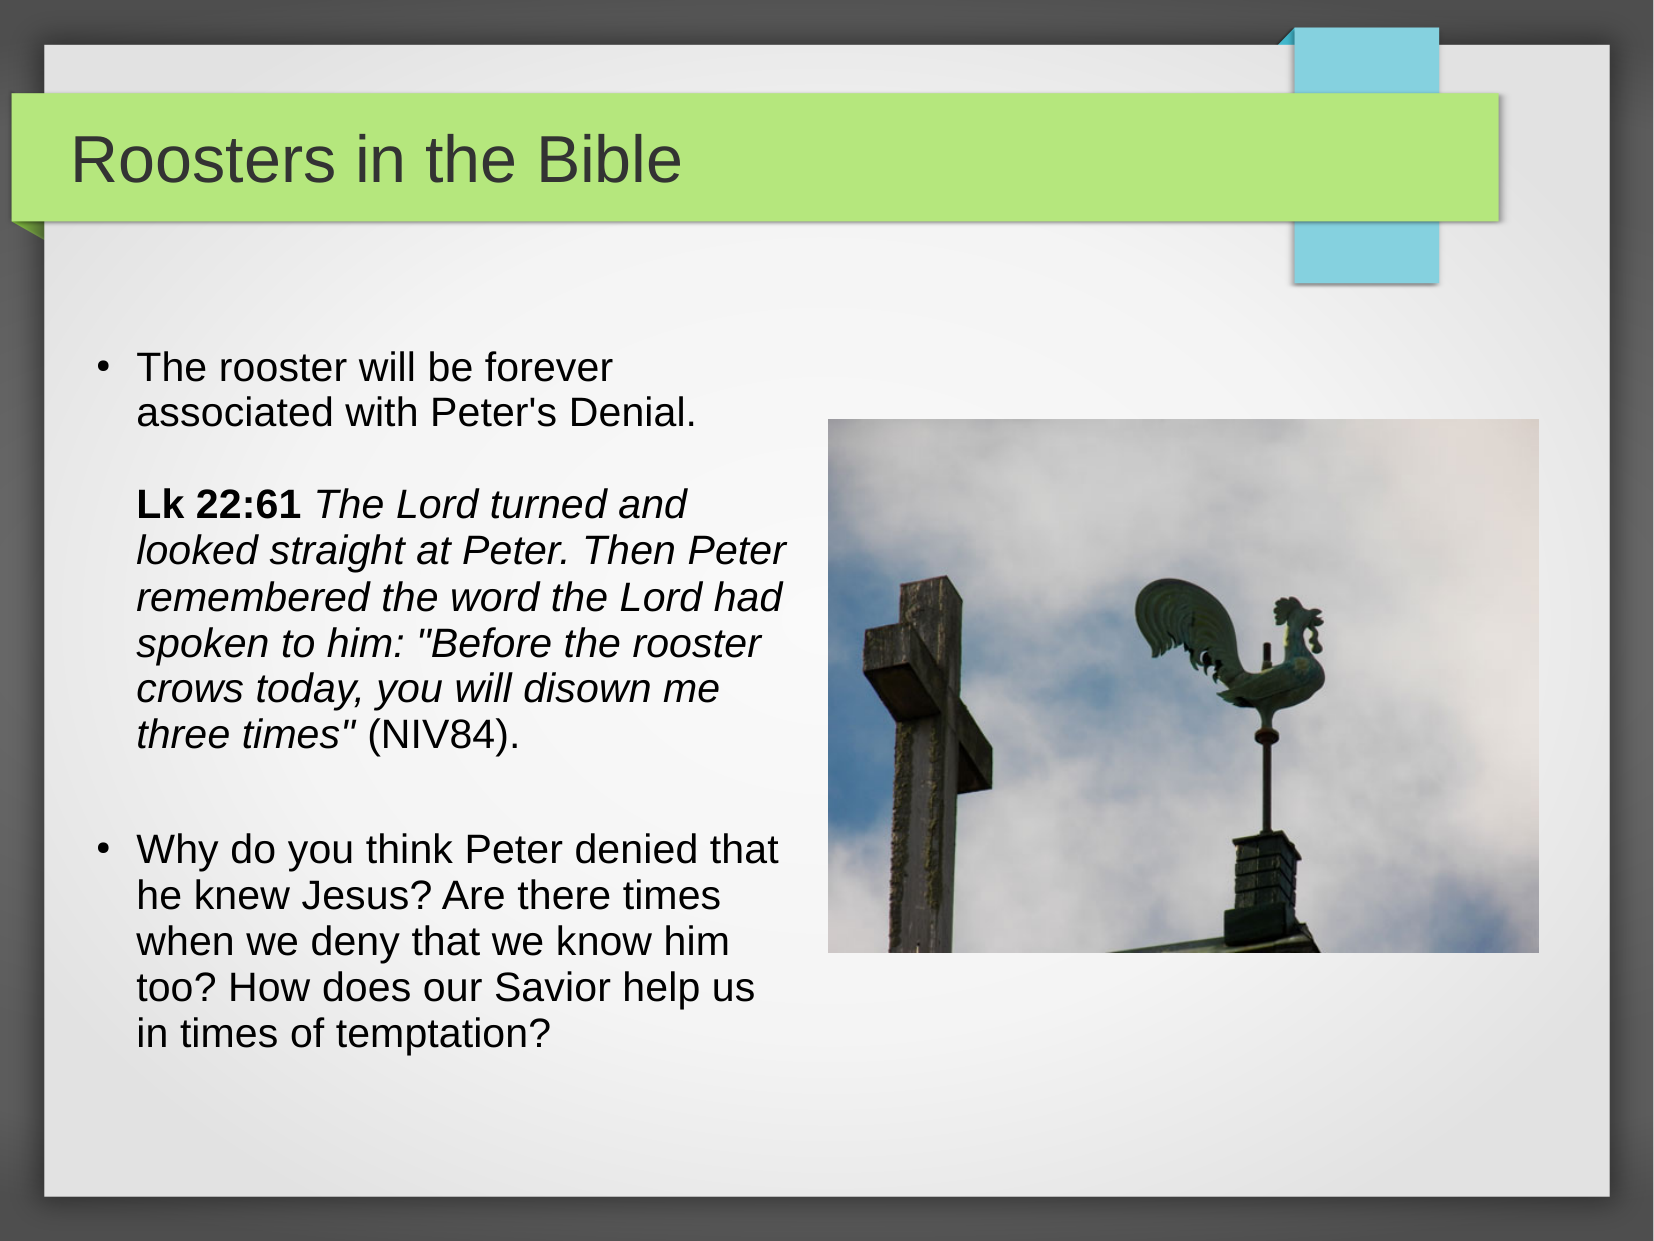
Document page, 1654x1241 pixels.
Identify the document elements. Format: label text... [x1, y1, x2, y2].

list The rooster will be forever associated with Peter's Denial. Lk 22:61 The Lord turned and looked straight at Peter. Then Peter remembered the word the Lord had spoken to him: "Before the rooster crows today, you will disown me three times" (NIV84). Why do you think Peter denied that he knew Jesus? Are there times when we deny that we know him too? How does our Savior help us in times of temptation? [82, 343, 793, 1063]
picture [0, 0, 1654, 1241]
title Roosters in the Bible [70, 106, 1229, 213]
